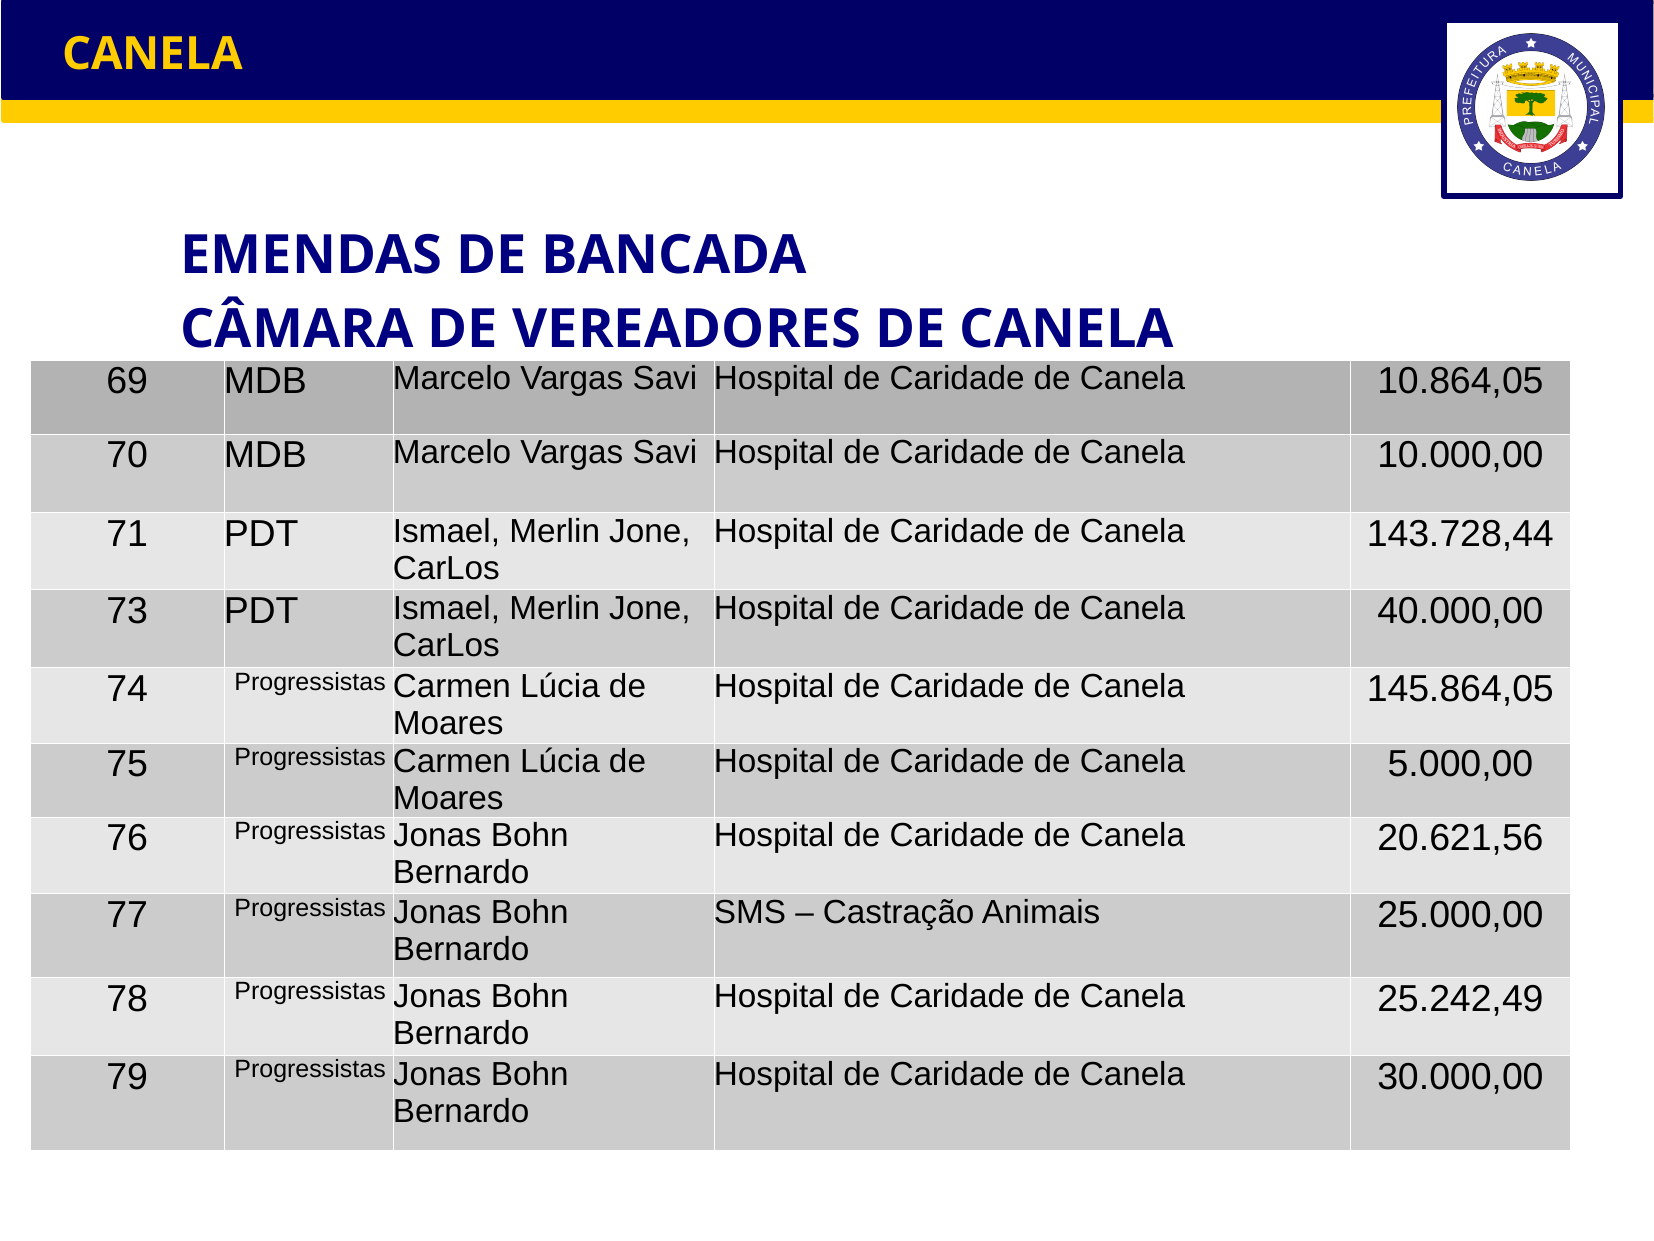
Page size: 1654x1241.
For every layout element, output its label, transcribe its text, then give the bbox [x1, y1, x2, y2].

table_cell Carmen Lúcia de Moares [394, 744, 714, 817]
table_cell 40.000,00 [1351, 590, 1570, 667]
table_cell Progressistas [225, 668, 393, 743]
table_cell Marcelo Vargas Savi [394, 435, 714, 512]
table_header 10.864,05 [1351, 361, 1570, 434]
table_cell PDT [225, 513, 393, 589]
table_cell 143.728,44 [1351, 513, 1570, 589]
table_cell 78 [31, 978, 224, 1055]
table_header 69 [31, 361, 224, 434]
table_header Hospital de Caridade de Canela [715, 361, 1350, 434]
table_cell 74 [31, 668, 224, 743]
table_cell Progressistas [225, 818, 393, 893]
table_cell SMS – Castração Animais [715, 894, 1350, 977]
table_cell 73 [31, 590, 224, 667]
table_cell 79 [31, 1056, 224, 1150]
table_cell Hospital de Caridade de Canela [715, 744, 1350, 817]
text_box EMENDAS DE BANCADA CÂMARA DE VEREADORES DE CANELA [165, 208, 1441, 344]
table_cell Progressistas [225, 1056, 393, 1150]
table_cell Carmen Lúcia de Moares [394, 668, 714, 743]
table_cell Progressistas [225, 744, 393, 817]
table_cell Progressistas [225, 978, 393, 1055]
table_cell 30.000,00 [1351, 1056, 1570, 1150]
table_cell 25.242,49 [1351, 978, 1570, 1055]
text_box CANELA [47, 13, 853, 93]
table_cell 10.000,00 [1351, 435, 1570, 512]
table_cell 76 [31, 818, 224, 893]
table_cell 20.621,56 [1351, 818, 1570, 893]
table_cell 71 [31, 513, 224, 589]
table_cell Progressistas [225, 894, 393, 977]
table_cell Ismael, Merlin Jone, CarLos [394, 590, 714, 667]
table_cell Jonas Bohn Bernardo [394, 818, 714, 893]
table_cell Jonas Bohn Bernardo [394, 978, 714, 1055]
table_cell 145.864,05 [1351, 668, 1570, 743]
table_cell Jonas Bohn Bernardo [394, 894, 714, 977]
table_header MDB [225, 361, 393, 434]
table_cell 70 [31, 435, 224, 512]
table_cell Hospital de Caridade de Canela [715, 513, 1350, 589]
table_cell 25.000,00 [1351, 894, 1570, 977]
table_cell Hospital de Caridade de Canela [715, 1056, 1350, 1150]
table_cell Ismael, Merlin Jone, CarLos [394, 513, 714, 589]
table_cell MDB [225, 435, 393, 512]
text_box [3, 0, 1654, 197]
table_cell Hospital de Caridade de Canela [715, 668, 1350, 743]
table_cell Hospital de Caridade de Canela [715, 978, 1350, 1055]
table_cell Hospital de Caridade de Canela [715, 818, 1350, 893]
table_cell 77 [31, 894, 224, 977]
table_cell Jonas Bohn Bernardo [394, 1056, 714, 1150]
table_cell Hospital de Caridade de Canela [715, 590, 1350, 667]
picture [1457, 33, 1605, 181]
table_cell 5.000,00 [1351, 744, 1570, 817]
table_cell PDT [225, 590, 393, 667]
table_cell Hospital de Caridade de Canela [715, 435, 1350, 512]
table_cell 75 [31, 744, 224, 817]
table_header Marcelo Vargas Savi [394, 361, 714, 434]
